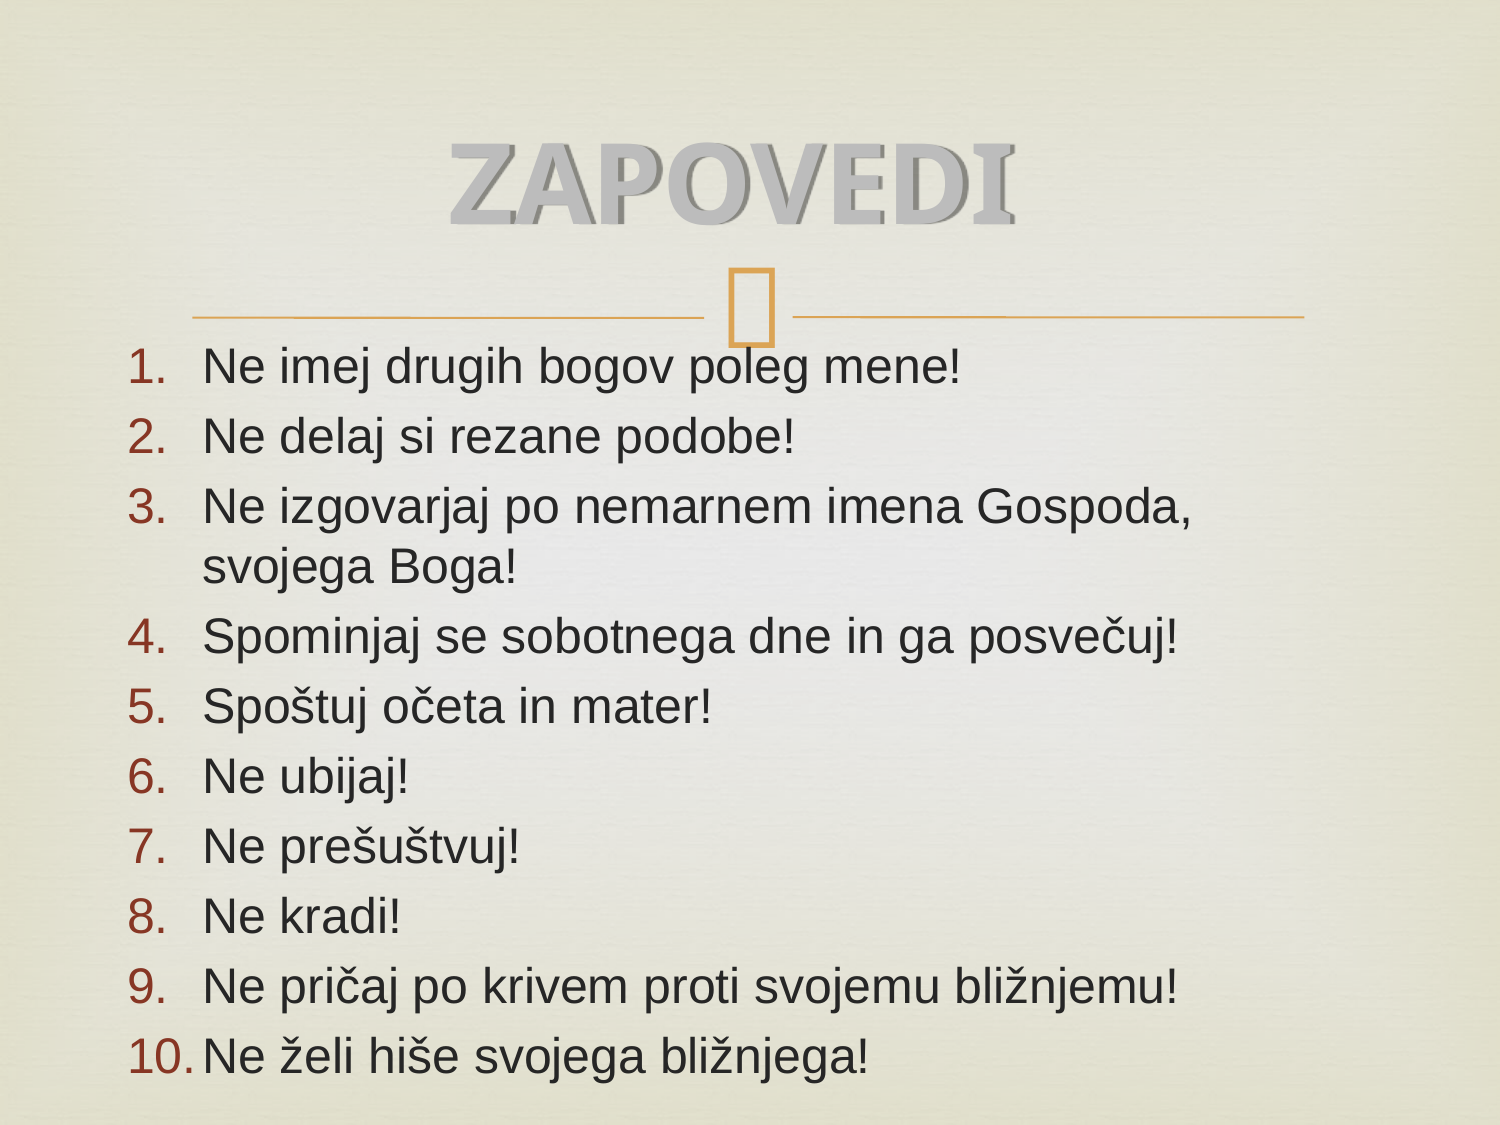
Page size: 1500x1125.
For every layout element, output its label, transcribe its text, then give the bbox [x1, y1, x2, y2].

list Ne imej drugih bogov poleg mene! Ne delaj si rezane podobe! Ne izgovarjaj po nemarnem imena Gospoda, svojega Boga! Spominjaj se sobotnega dne in ga posvečuj! Spoštuj očeta in mater! Ne ubijaj! Ne prešuštvuj! Ne kradi! Ne pričaj po krivem proti svojemu bližnjemu! Ne želi hiše svojega bližnjega! [112, 326, 1383, 994]
title ZAPOVEDI [112, 93, 1386, 267]
